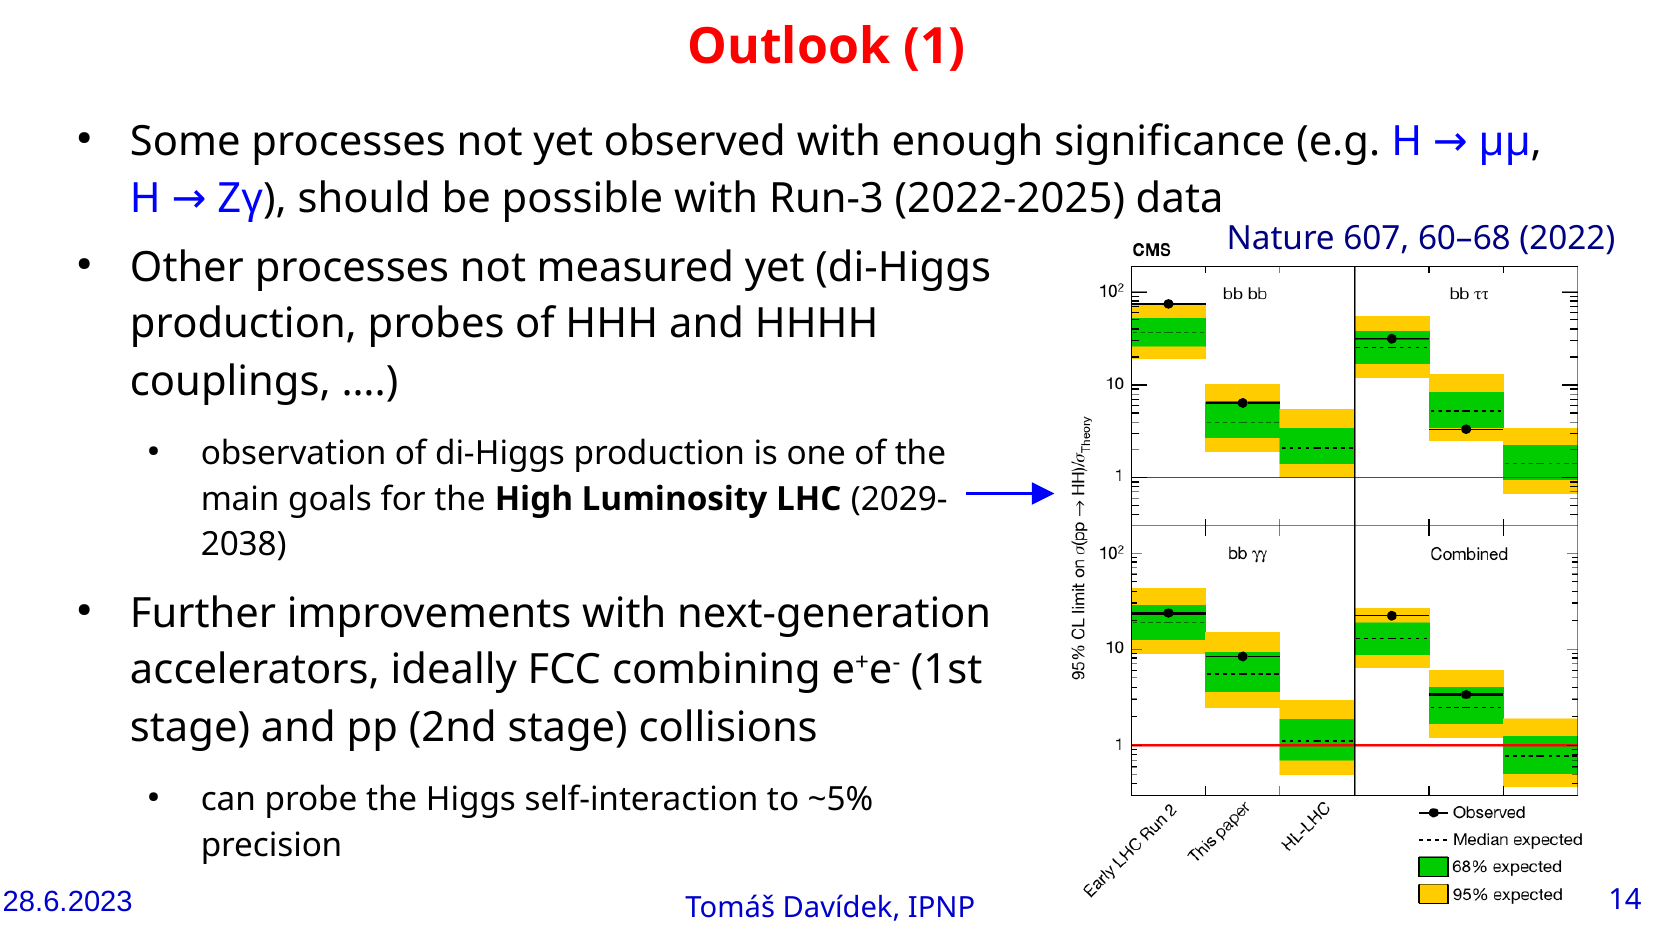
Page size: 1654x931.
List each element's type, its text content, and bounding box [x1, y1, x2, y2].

text_box Nature 607, 60–68 (2022) [1211, 206, 1654, 268]
title Outlook (1) [82, 0, 1571, 89]
list Some processes not yet observed with enough significance (e.g. H → μμ, H → Zγ), should be possible with Run-3 (2022-2025) data [59, 110, 1595, 237]
picture [1064, 236, 1605, 912]
list Other processes not measured yet (di-Higgs production, probes of HHH and HHHH couplings, ….) observation of di-Higgs production is one of the main goals for the High Luminosity LHC (2029-2038) Further improvements with next-generation accelerators, ideally FCC combining e+e- (1st stage) and pp (2nd stage) collisions can probe the Higgs self-interaction to ~5% precision [59, 236, 1004, 916]
